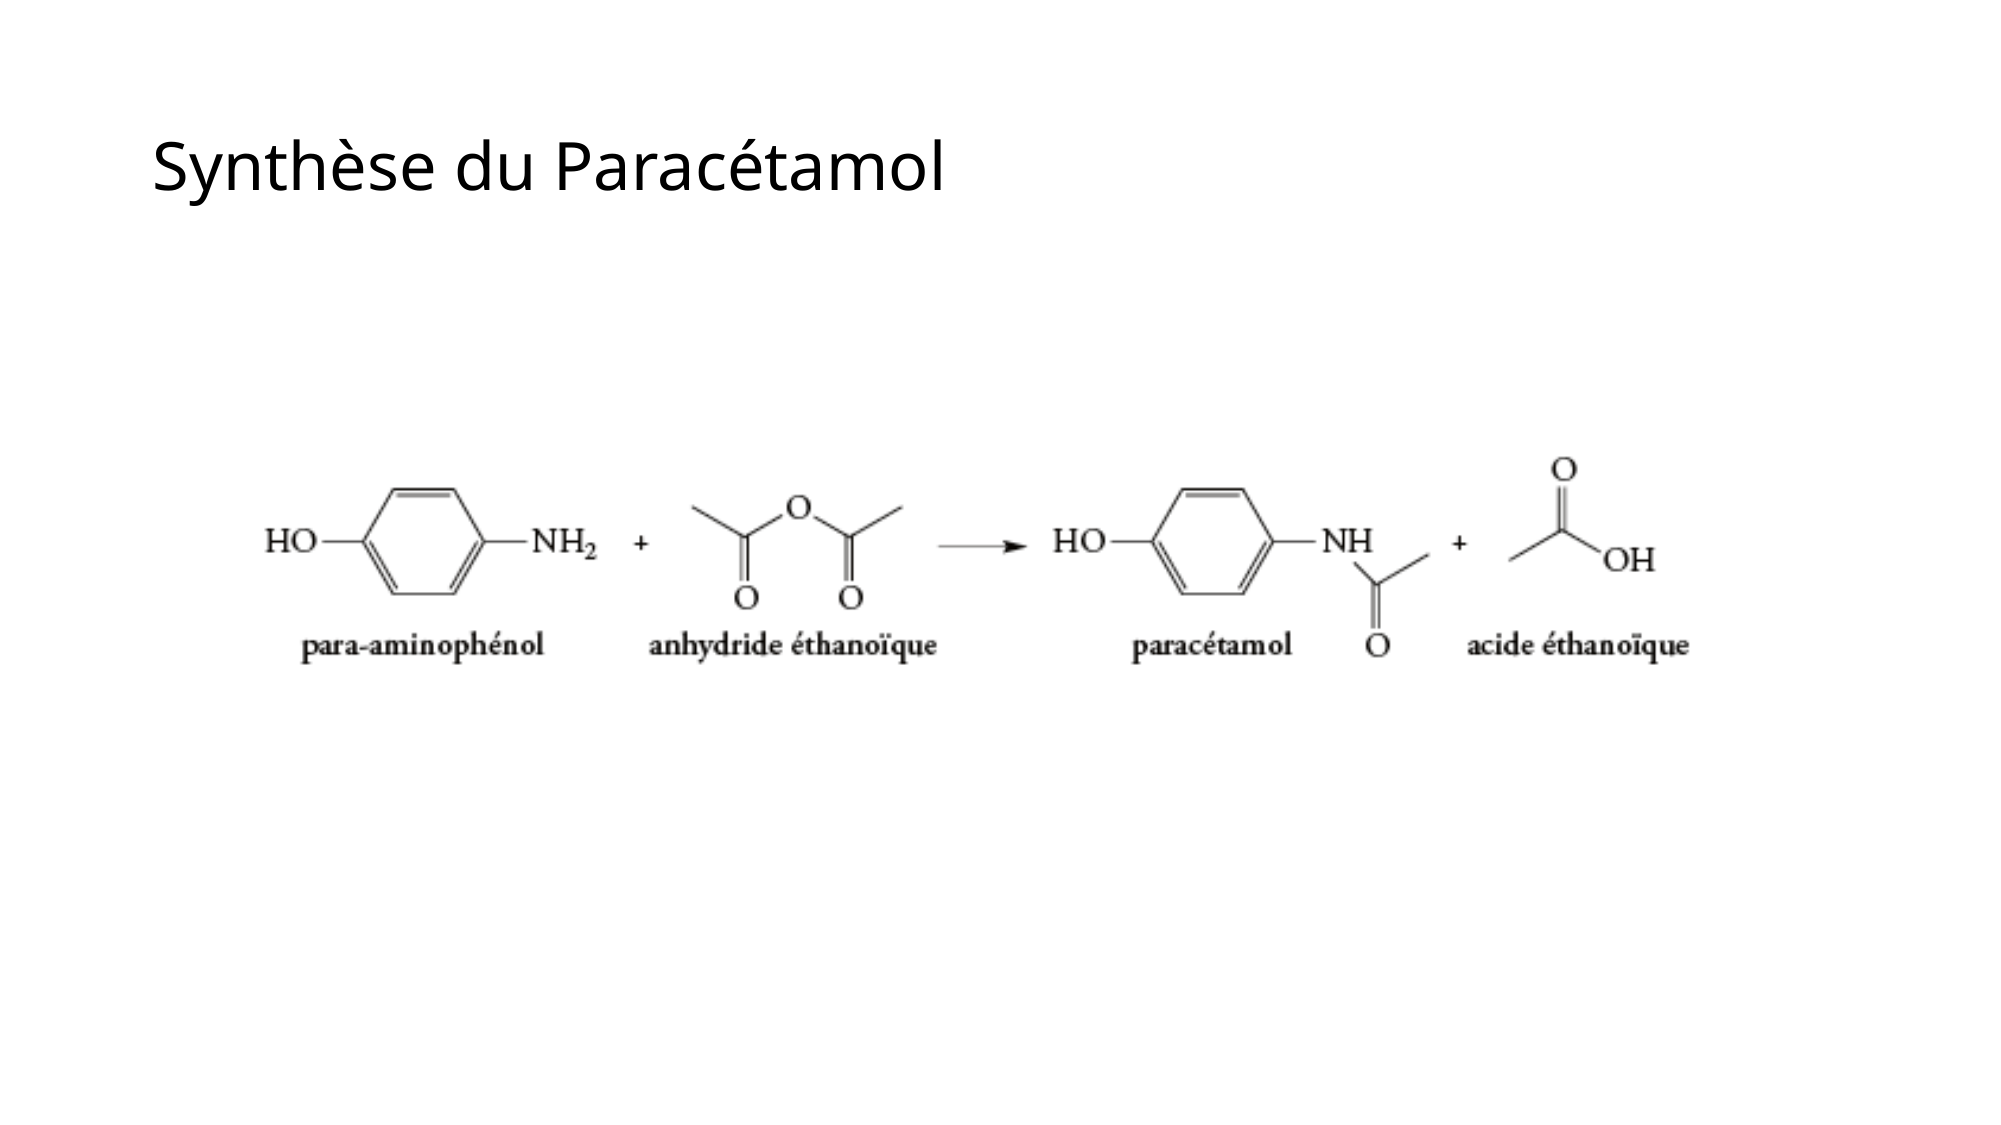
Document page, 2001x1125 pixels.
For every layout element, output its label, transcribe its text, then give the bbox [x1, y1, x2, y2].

title Synthèse du Paracétamol [137, 59, 1863, 278]
picture [256, 434, 1699, 691]
